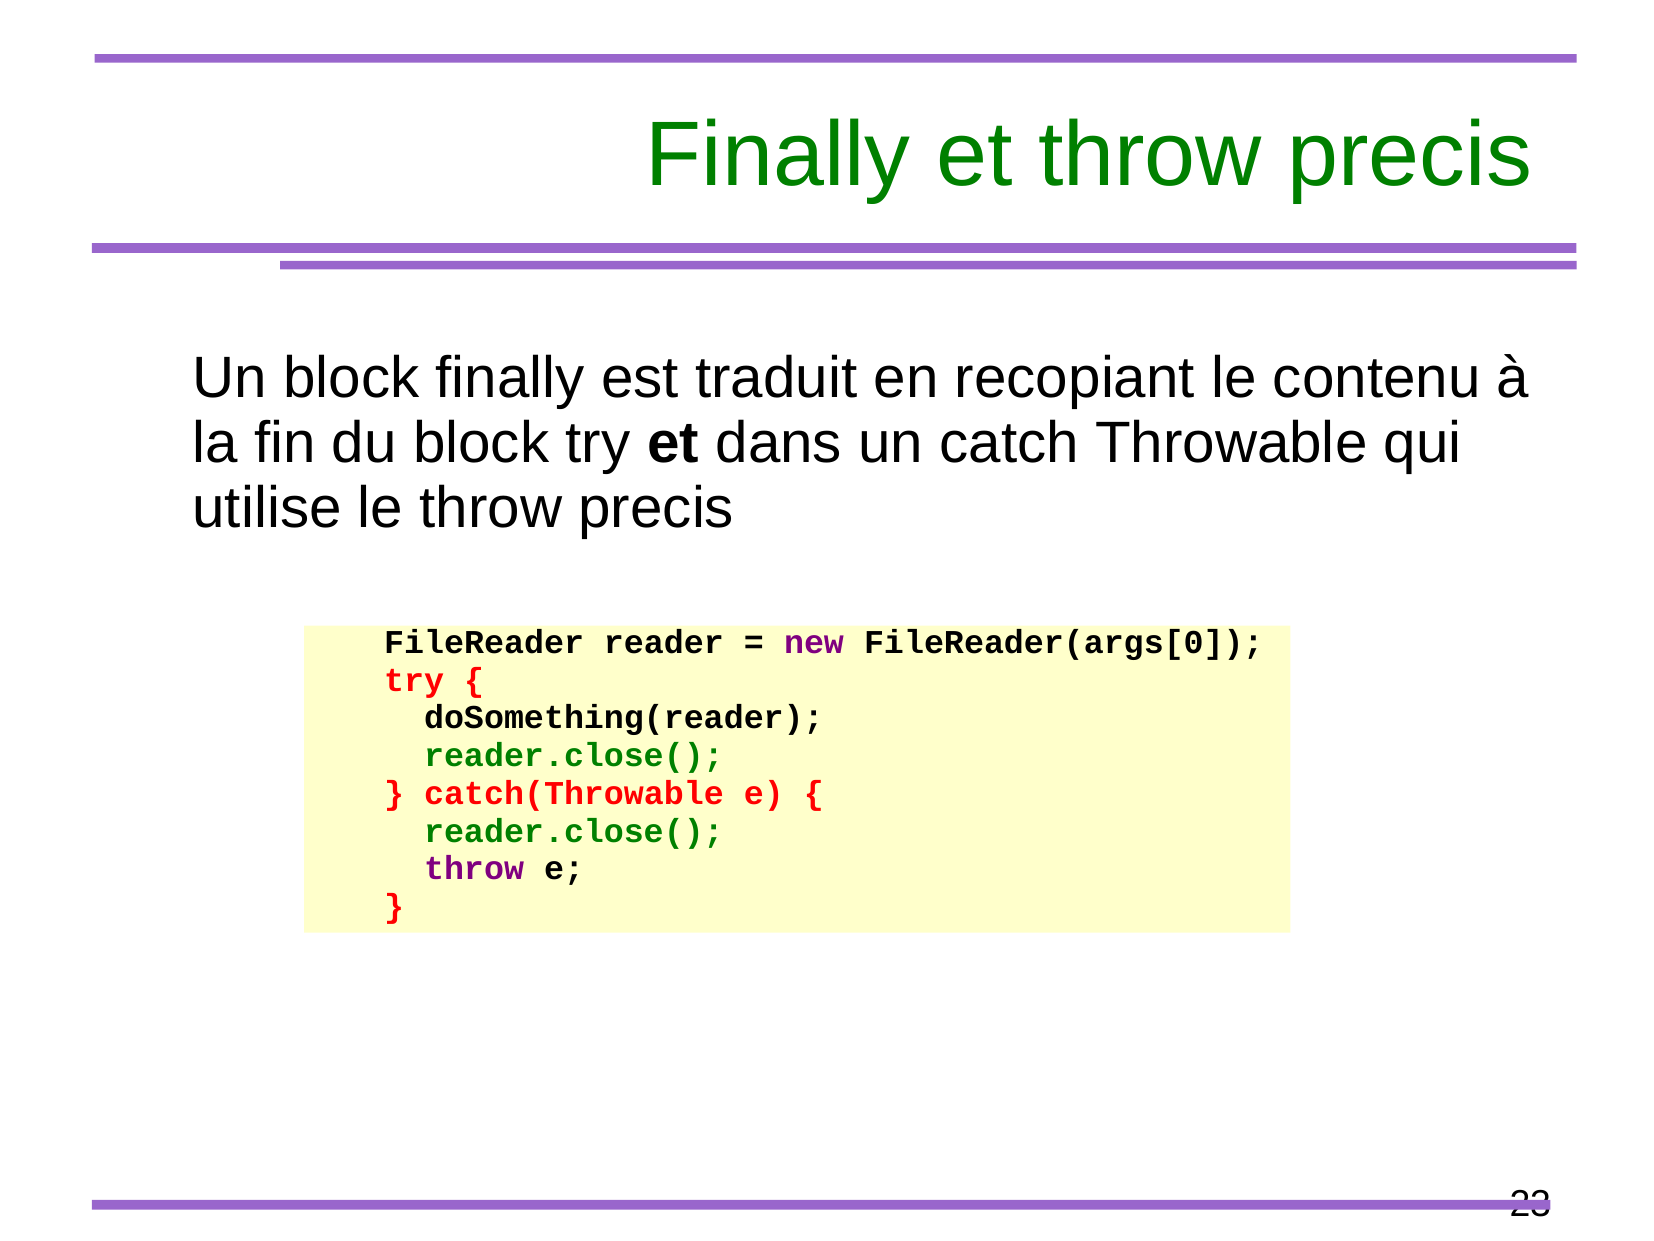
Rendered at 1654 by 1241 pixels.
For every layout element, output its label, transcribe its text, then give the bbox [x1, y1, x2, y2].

title Finally et throw precis [121, 49, 1534, 257]
text_box FileReader reader = new FileReader(args[0]); try { doSomething(reader); reader.close(); } catch(Throwable e) { reader.close(); throw e; } [304, 625, 1291, 933]
list Un block finally est traduit en recopiant le contenu à la fin du block try et dans un catch Throwable qui utilise le throw precis [121, 344, 1534, 554]
